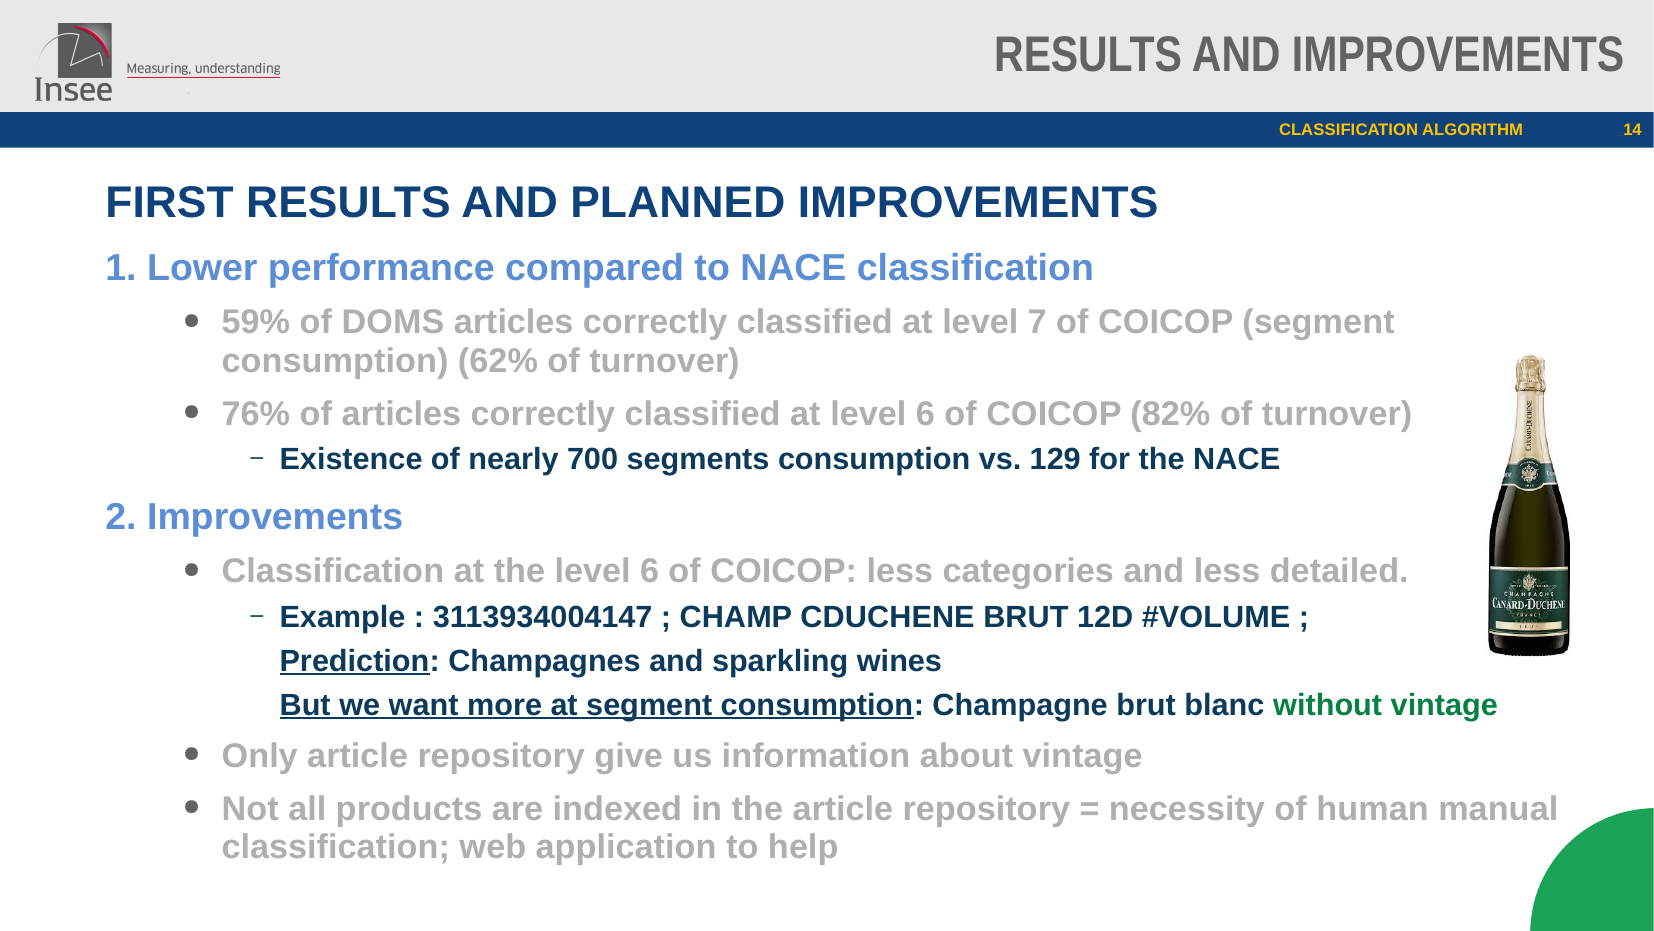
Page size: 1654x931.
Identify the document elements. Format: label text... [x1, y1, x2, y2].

picture [1530, 808, 1654, 931]
picture [1486, 354, 1571, 657]
picture [35, 23, 265, 101]
title Results and improvements [265, 0, 1625, 107]
list First results and planned improvements 1. Lower performance compared to NACE classification 59% of DOMS articles correctly classified at level 7 of COICOP (segment consumption) (62% of turnover) 76% of articles correctly classified at level 6 of COICOP (82% of turnover) Existence of nearly 700 segments consumption vs. 129 for the NACE 2. Improvements Classification at the level 6 of COICOP: less categories and less detailed. Example : 3113934004147 ; CHAMP CDUCHENE BRUT 12D #VOLUME ; Prediction: Champagnes and sparkling wines But we want more at segment consumption: Champagne brut blanc without vintage Only article repository give us information about vintage Not all products are indexed in the article repository = necessity of human manual classification; web application to help [47, 177, 1560, 875]
